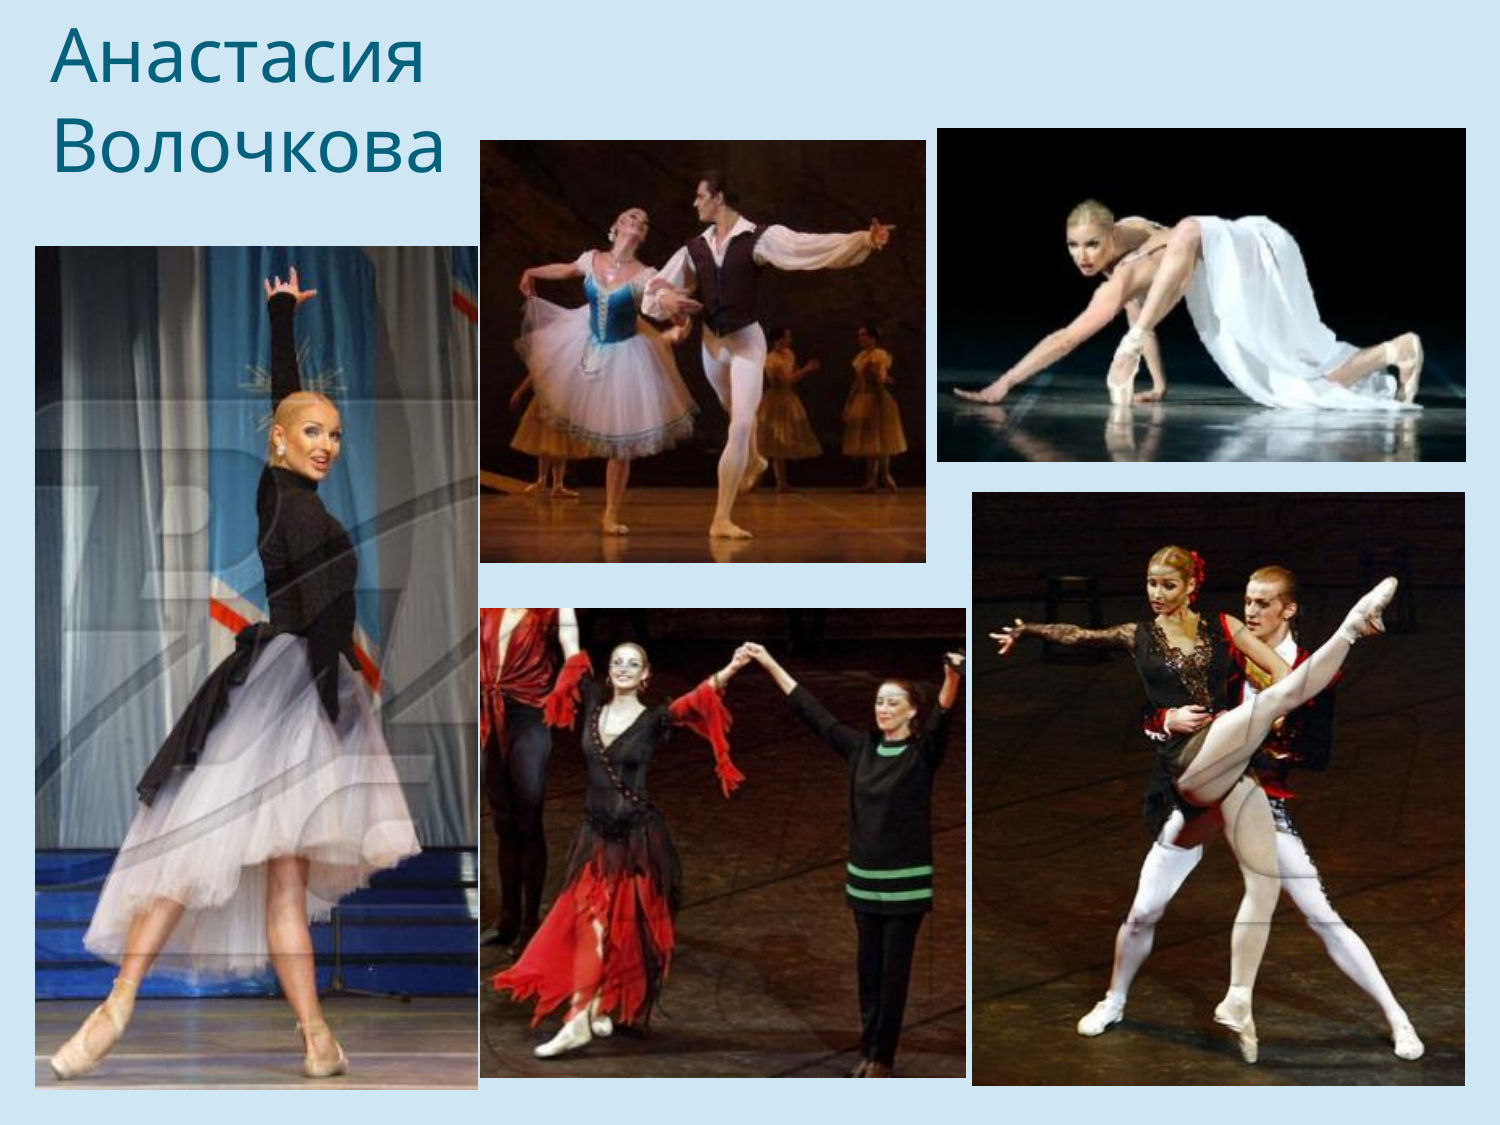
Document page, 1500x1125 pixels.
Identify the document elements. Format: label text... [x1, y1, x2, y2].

picture [972, 492, 1465, 1086]
picture [480, 608, 966, 1079]
picture [35, 246, 478, 1090]
title Анастасия Волочкова [35, 0, 806, 113]
picture [480, 140, 926, 563]
picture [937, 128, 1466, 462]
